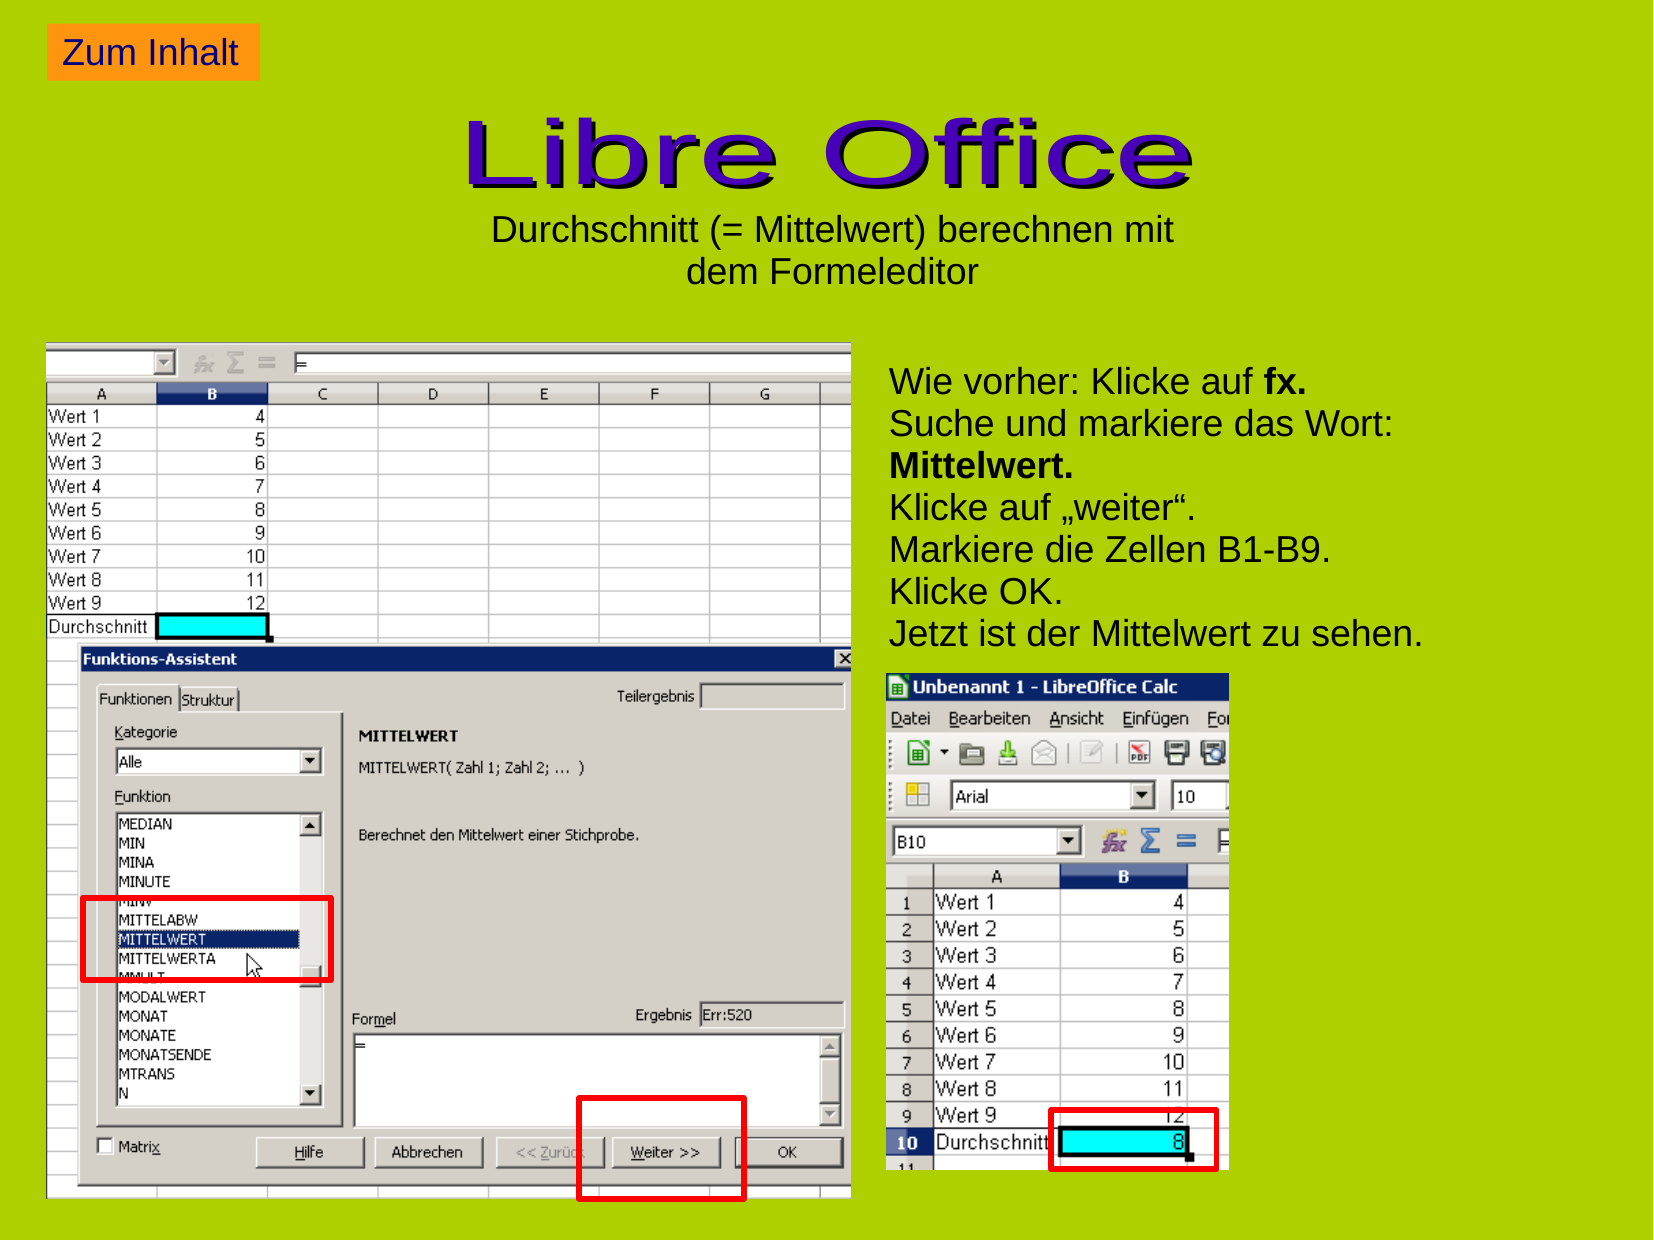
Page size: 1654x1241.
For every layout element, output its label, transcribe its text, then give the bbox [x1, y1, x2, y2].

text_box Durchschnitt (= Mittelwert) berechnen mit dem Formeleditor [460, 201, 1205, 301]
text_box Zum Inhalt [47, 23, 260, 81]
picture [886, 673, 1229, 1170]
picture [582, 1101, 741, 1196]
picture [1054, 1113, 1214, 1166]
text_box Wie vorher: Klicke auf fx. Suche und markiere das Wort: Mittelwert. Klicke auf „weiter“. Markiere die Zellen B1-B9. Klicke OK. Jetzt ist der Mittelwert zu sehen. [874, 353, 1453, 665]
title Libre Office [82, 49, 1571, 257]
picture [46, 342, 851, 1199]
